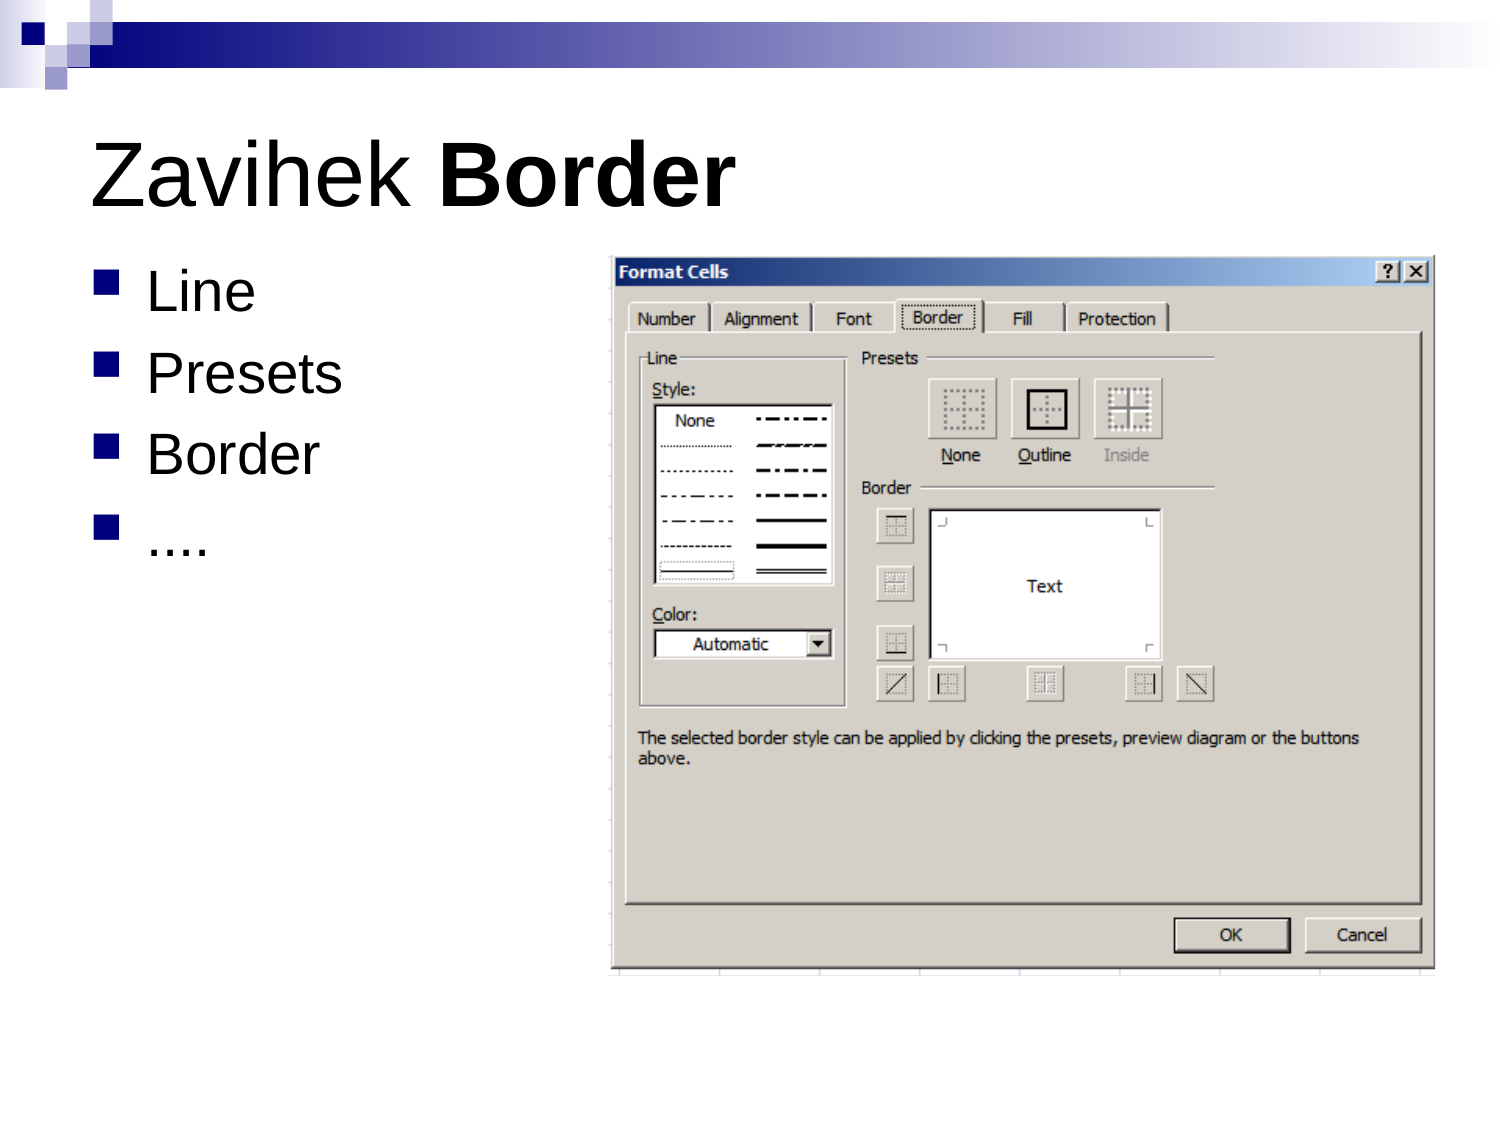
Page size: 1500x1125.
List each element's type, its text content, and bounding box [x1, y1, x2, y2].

list Line Presets Border .... [75, 246, 632, 1079]
picture [608, 255, 1436, 976]
title Zavihek Border [75, 105, 1425, 235]
